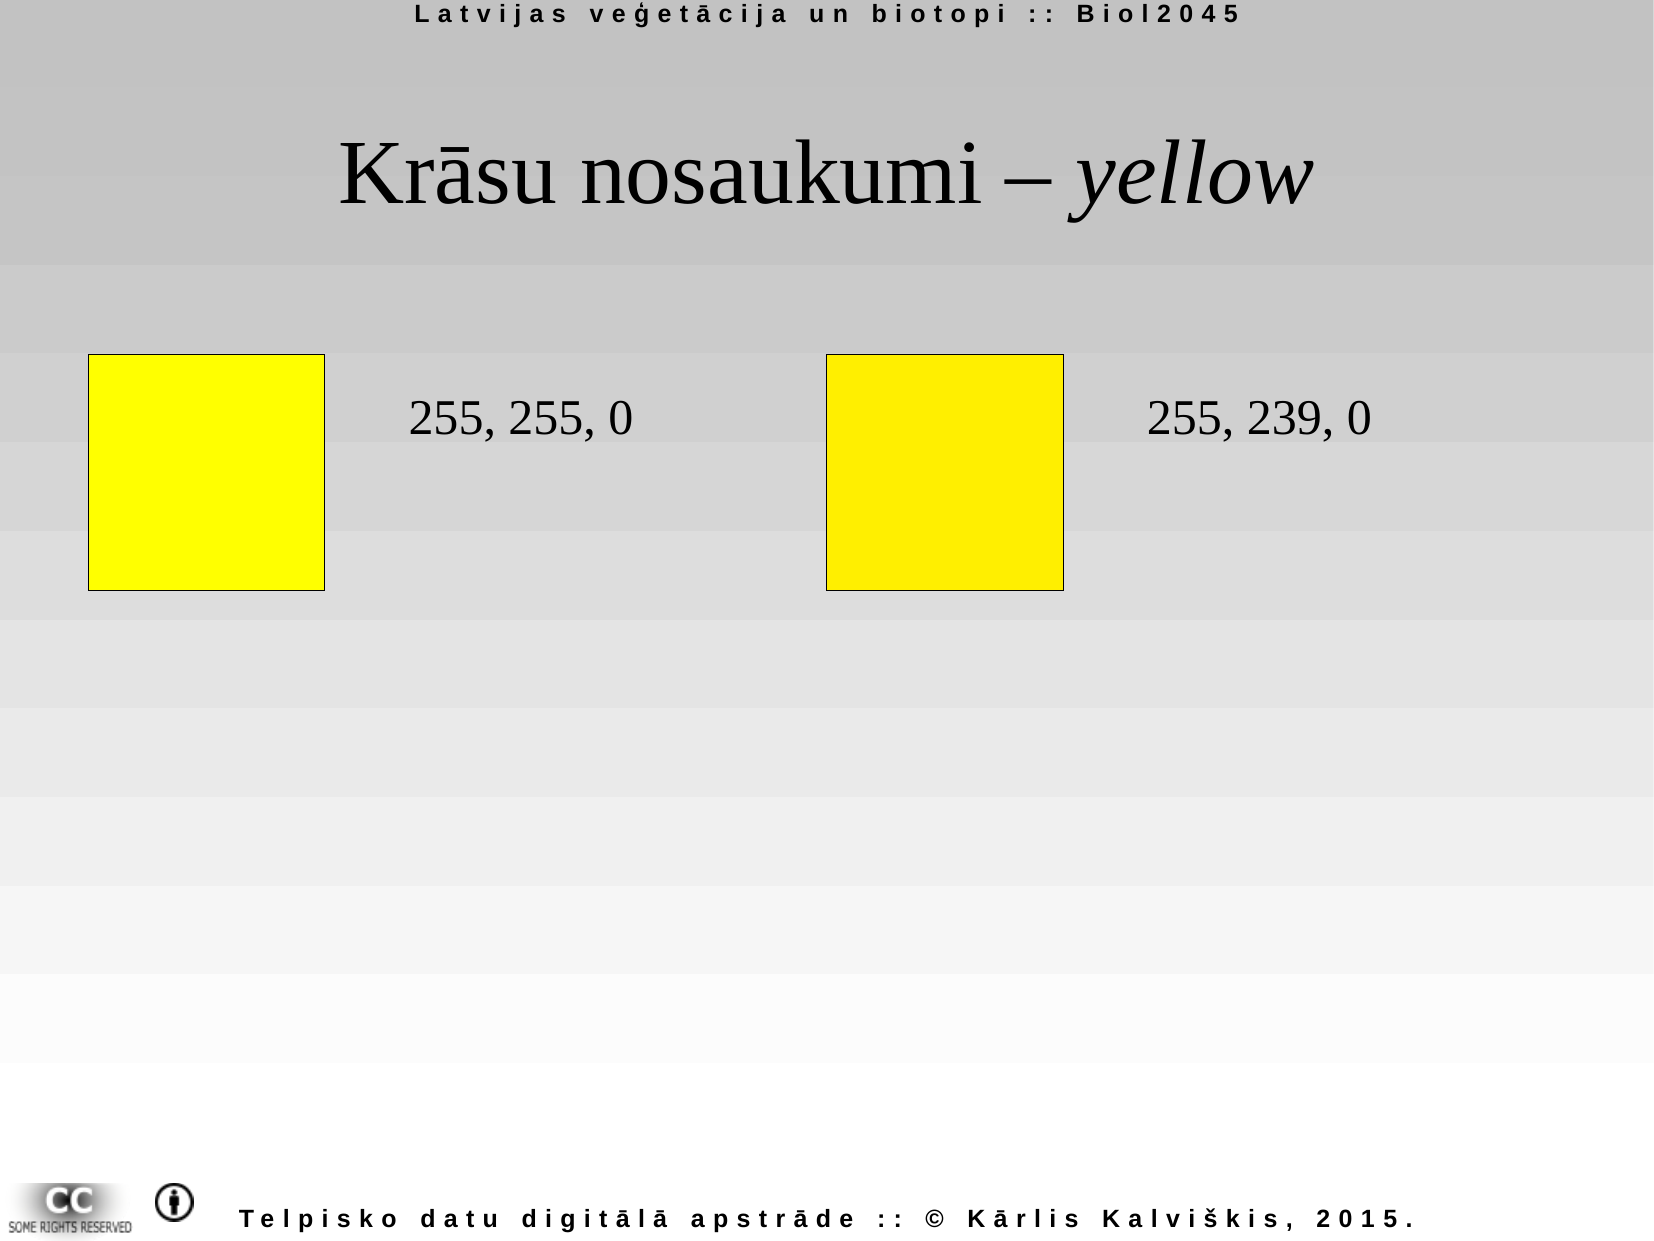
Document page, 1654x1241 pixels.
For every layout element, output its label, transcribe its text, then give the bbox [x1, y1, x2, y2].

text_box [826, 354, 1064, 591]
title Krāsu nosaukumi – yellow [29, 49, 1625, 296]
text_box [88, 354, 325, 591]
picture [0, 0, 1654, 1241]
text_box 255, 255, 0 [408, 389, 634, 446]
text_box 255, 239, 0 [1146, 389, 1372, 446]
